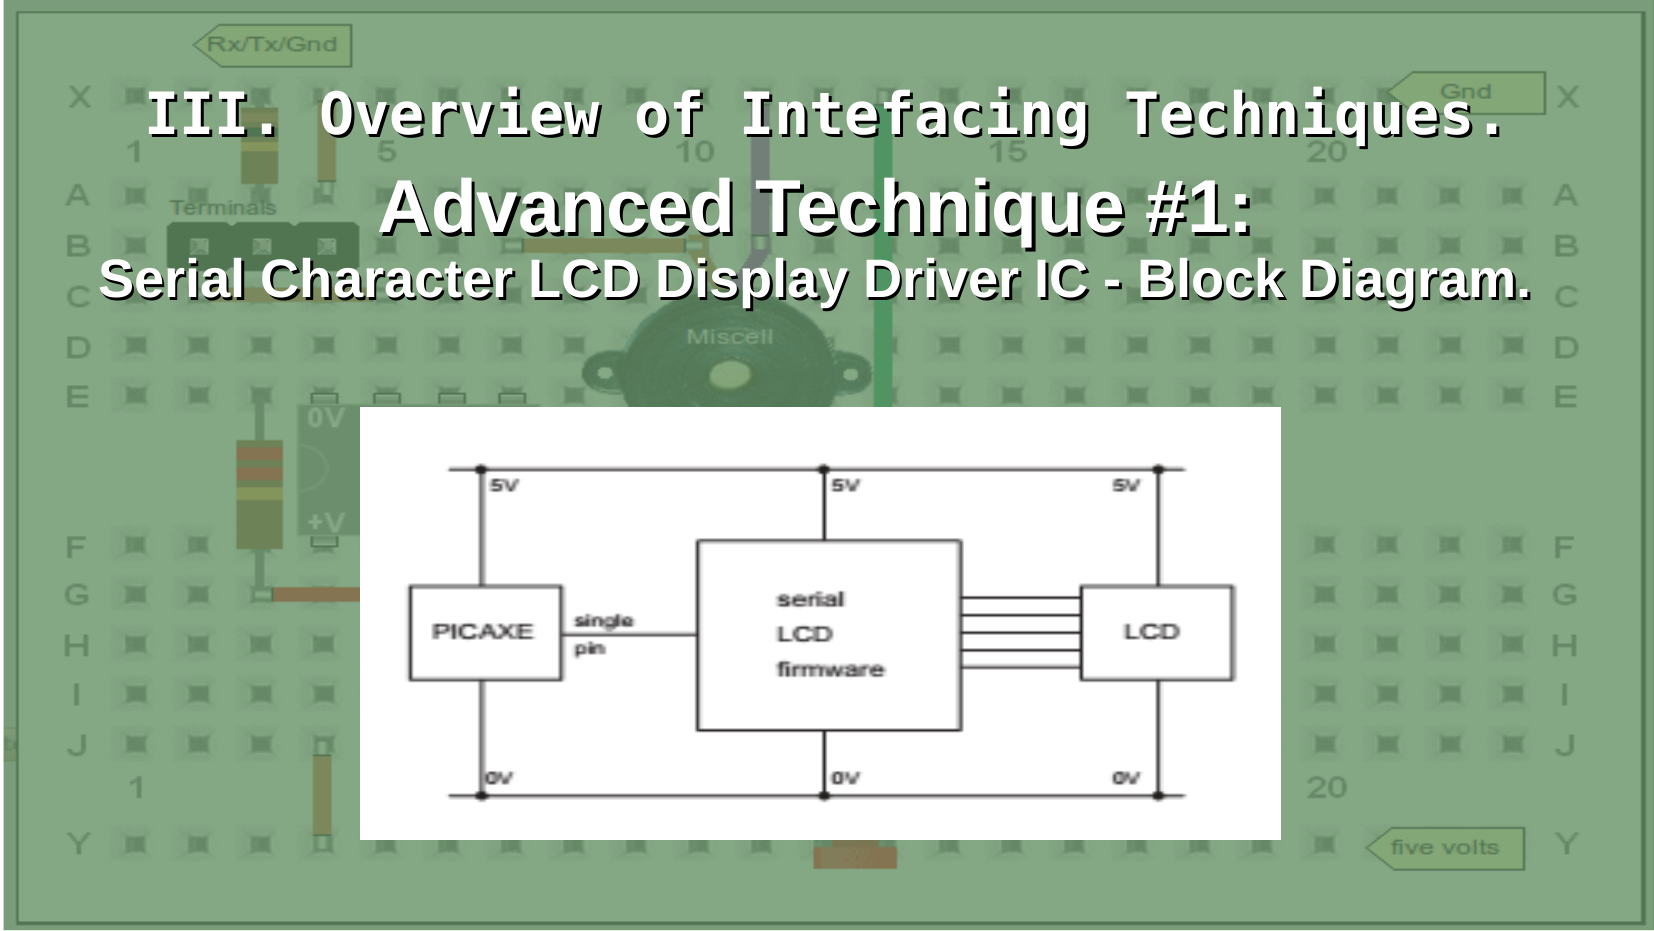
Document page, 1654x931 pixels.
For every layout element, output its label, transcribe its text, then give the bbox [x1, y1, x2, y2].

subtitle Advanced Technique #1: Serial Character LCD Display Driver IC - Block Diagram. [71, 165, 1561, 901]
title III. Overview of Intefacing Techniques. [82, 28, 1571, 202]
picture [3, 0, 1654, 931]
